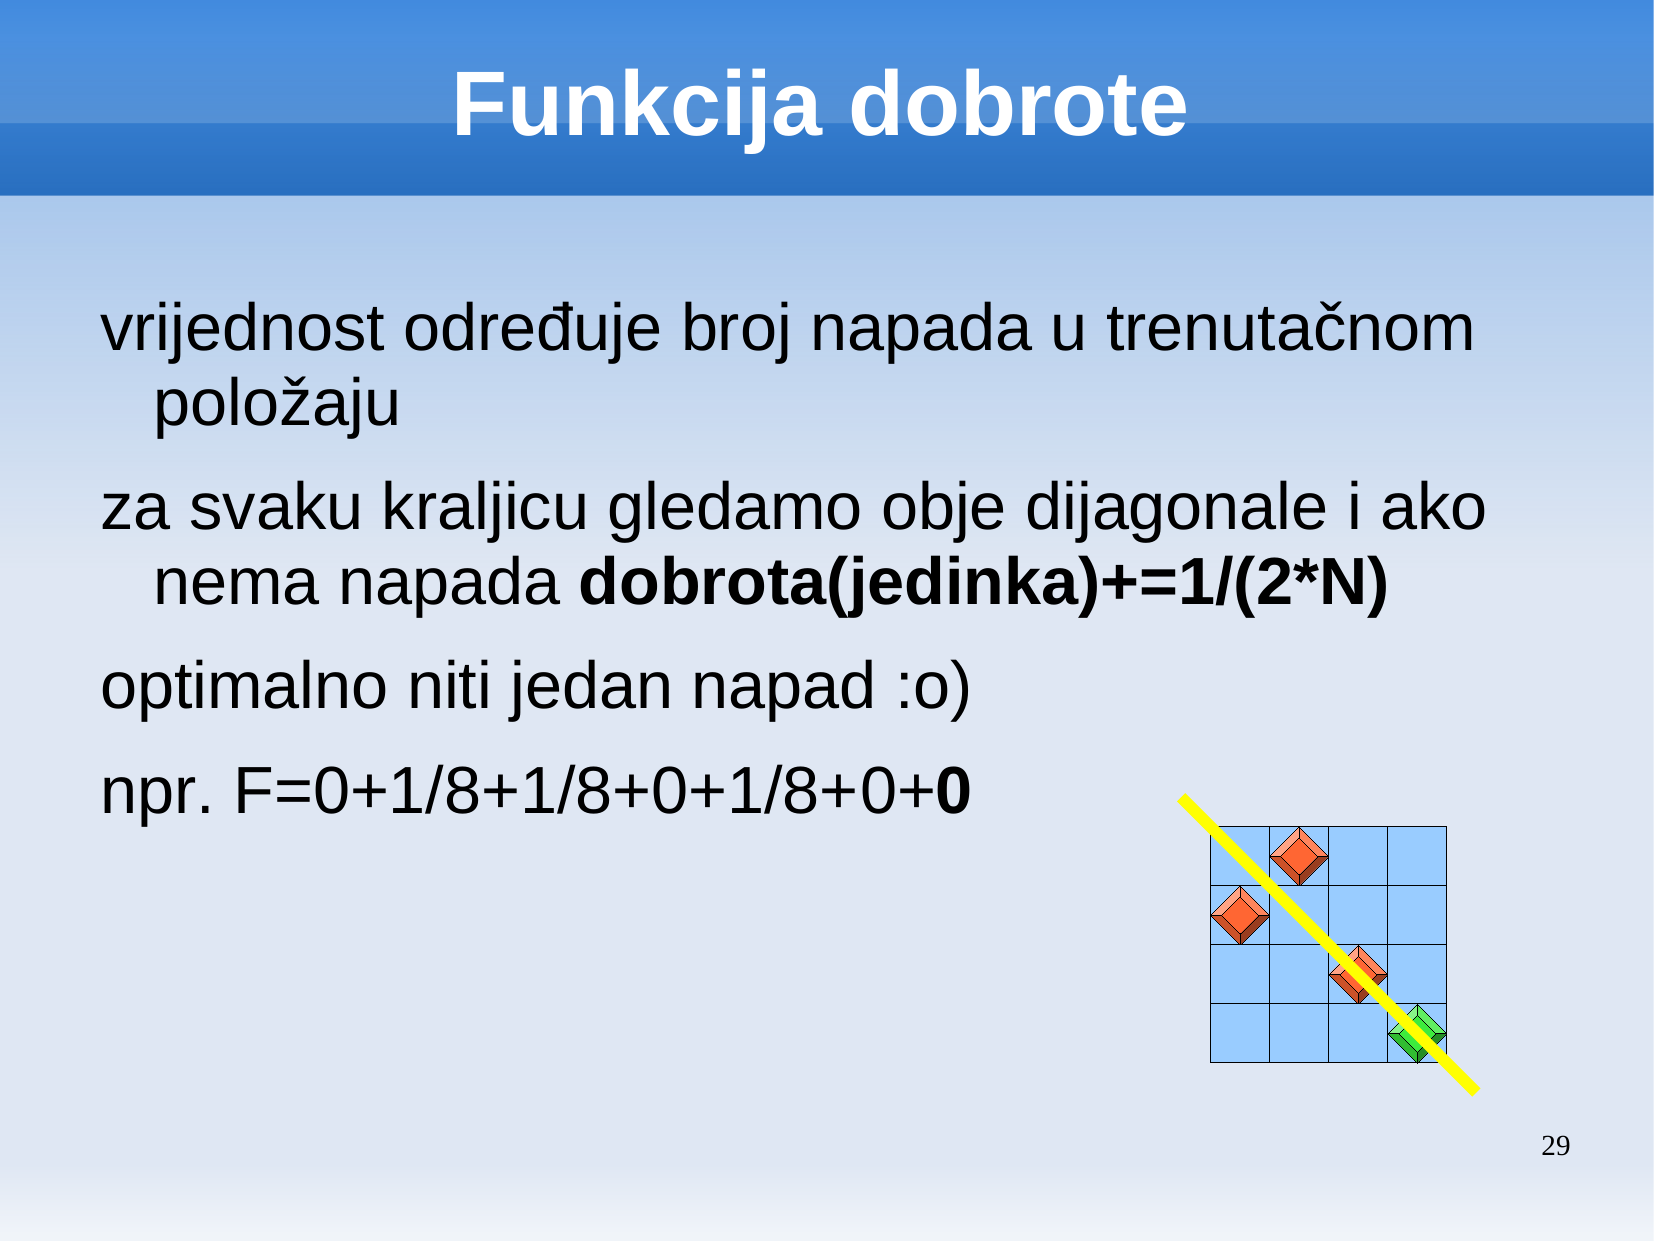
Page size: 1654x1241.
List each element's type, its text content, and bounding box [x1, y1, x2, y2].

text_box [1270, 826, 1387, 934]
text_box [1355, 945, 1447, 1003]
list vrijednost određuje broj napada u trenutačnom položaju za svaku kraljicu gledamo obje dijagonale i ako nema napada dobrota(jedinka)+=1/(2*N) optimalno niti jedan napad :o) npr. F=0+1/8+1/8+0+1/8+0+0 [82, 290, 1571, 1094]
text_box [1329, 955, 1338, 973]
title Funkcija dobrote [76, 7, 1565, 200]
text_box [1329, 886, 1387, 944]
text_box [1210, 1004, 1269, 1063]
text_box [1414, 1016, 1447, 1053]
text_box [1388, 886, 1447, 944]
text_box [1388, 1030, 1437, 1064]
text_box [1360, 945, 1387, 972]
text_box [1388, 826, 1447, 885]
text_box 1 [1269, 826, 1300, 857]
text_box [1270, 945, 1328, 1003]
text_box [1210, 896, 1318, 1003]
text_box [1270, 1004, 1328, 1063]
text_box 1 [1407, 1003, 1418, 1020]
text_box [1270, 826, 1298, 854]
text_box [1300, 826, 1328, 854]
text_box 1 [1387, 1023, 1404, 1034]
text_box [1339, 945, 1357, 954]
text_box 1 [1210, 885, 1241, 916]
picture [0, 0, 1654, 1241]
text_box [1210, 836, 1259, 885]
text_box [1419, 1004, 1447, 1032]
text_box [1220, 826, 1269, 875]
text_box [1329, 971, 1387, 1063]
text_box 1 [1348, 944, 1359, 961]
text_box [1388, 1014, 1397, 1032]
text_box [1210, 886, 1238, 914]
text_box 1 [1328, 964, 1345, 975]
text_box [1398, 1004, 1416, 1013]
text_box [1242, 886, 1269, 913]
